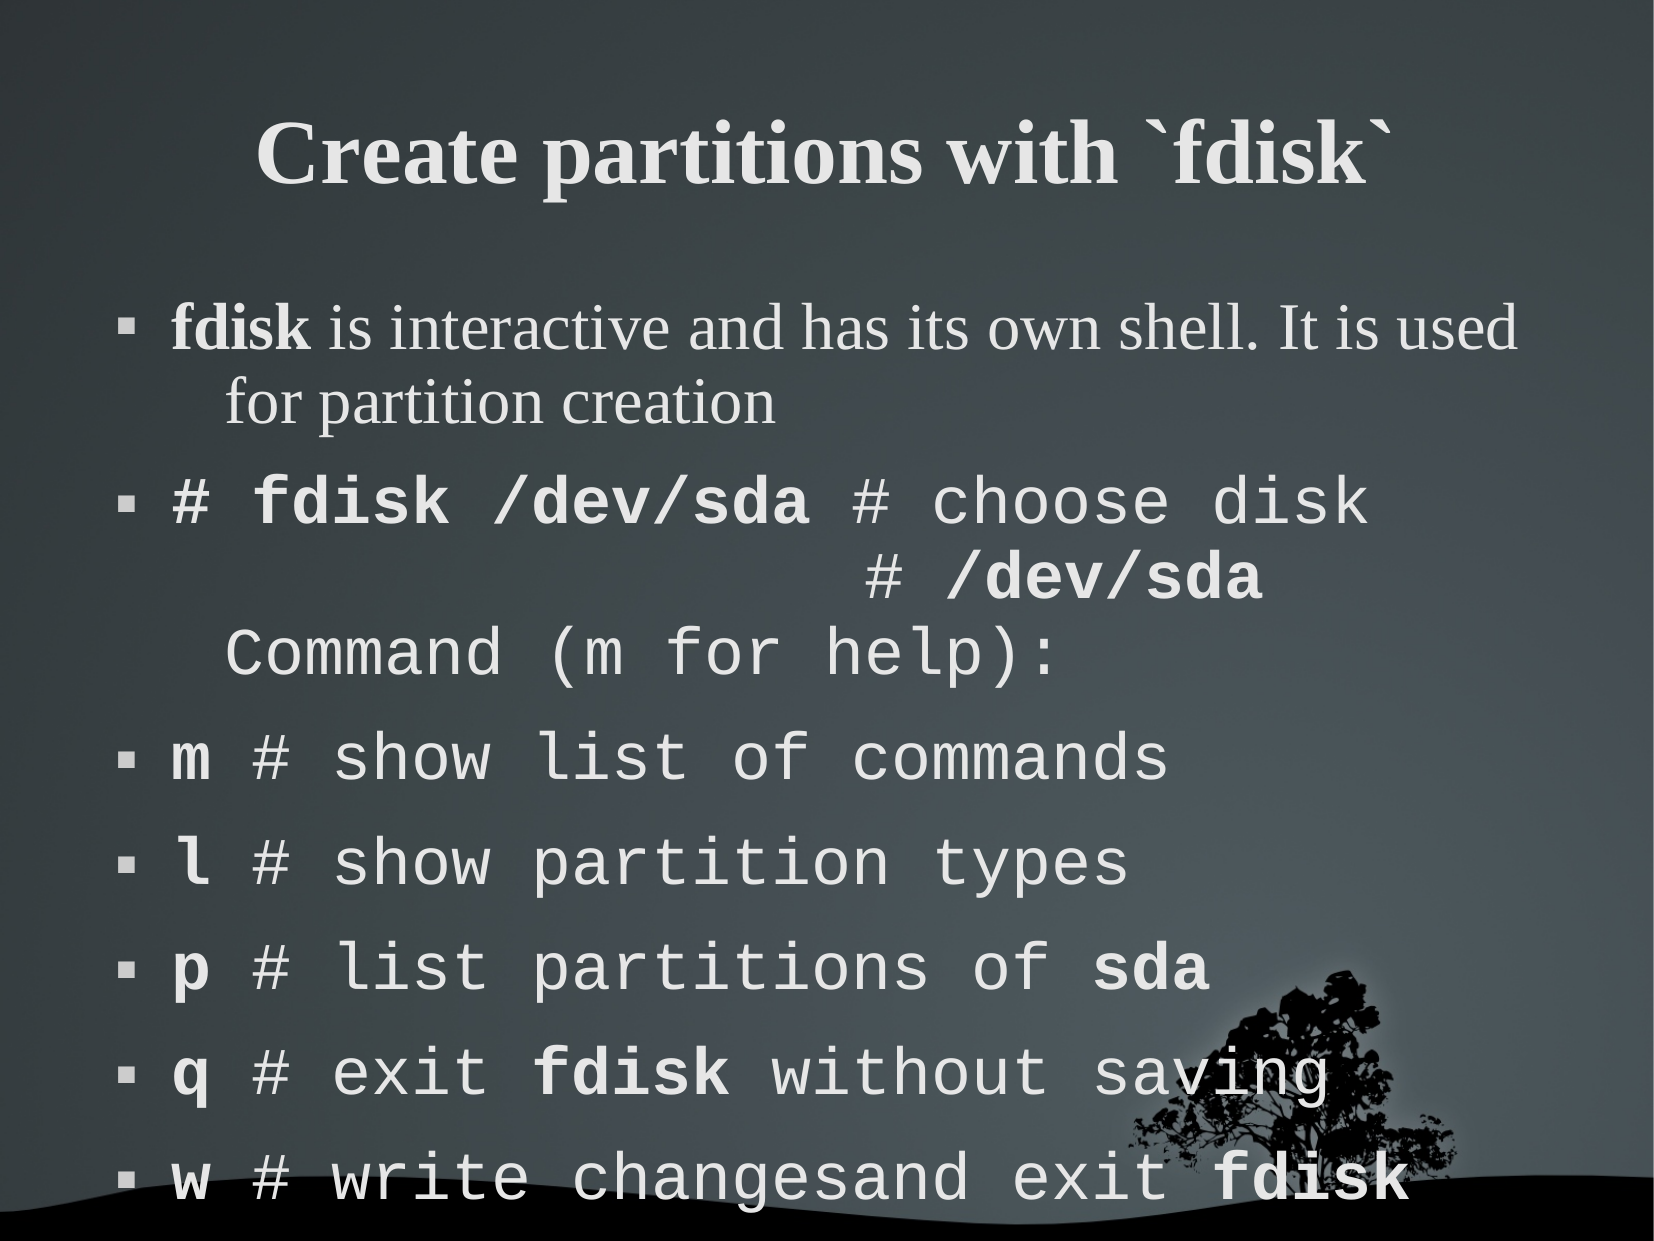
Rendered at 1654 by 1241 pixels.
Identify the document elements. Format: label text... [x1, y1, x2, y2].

picture [0, 0, 1654, 1241]
list fdisk is interactive and has its own shell. It is used for partition creation # fdisk /dev/sda # choose disk # /dev/sda Command (m for help): m # show list of commands l # show partition types p # list partitions of sda q # exit fdisk without saving w # write changesand exit fdisk [82, 290, 1571, 1211]
title Create partitions with `fdisk` [82, 49, 1571, 257]
